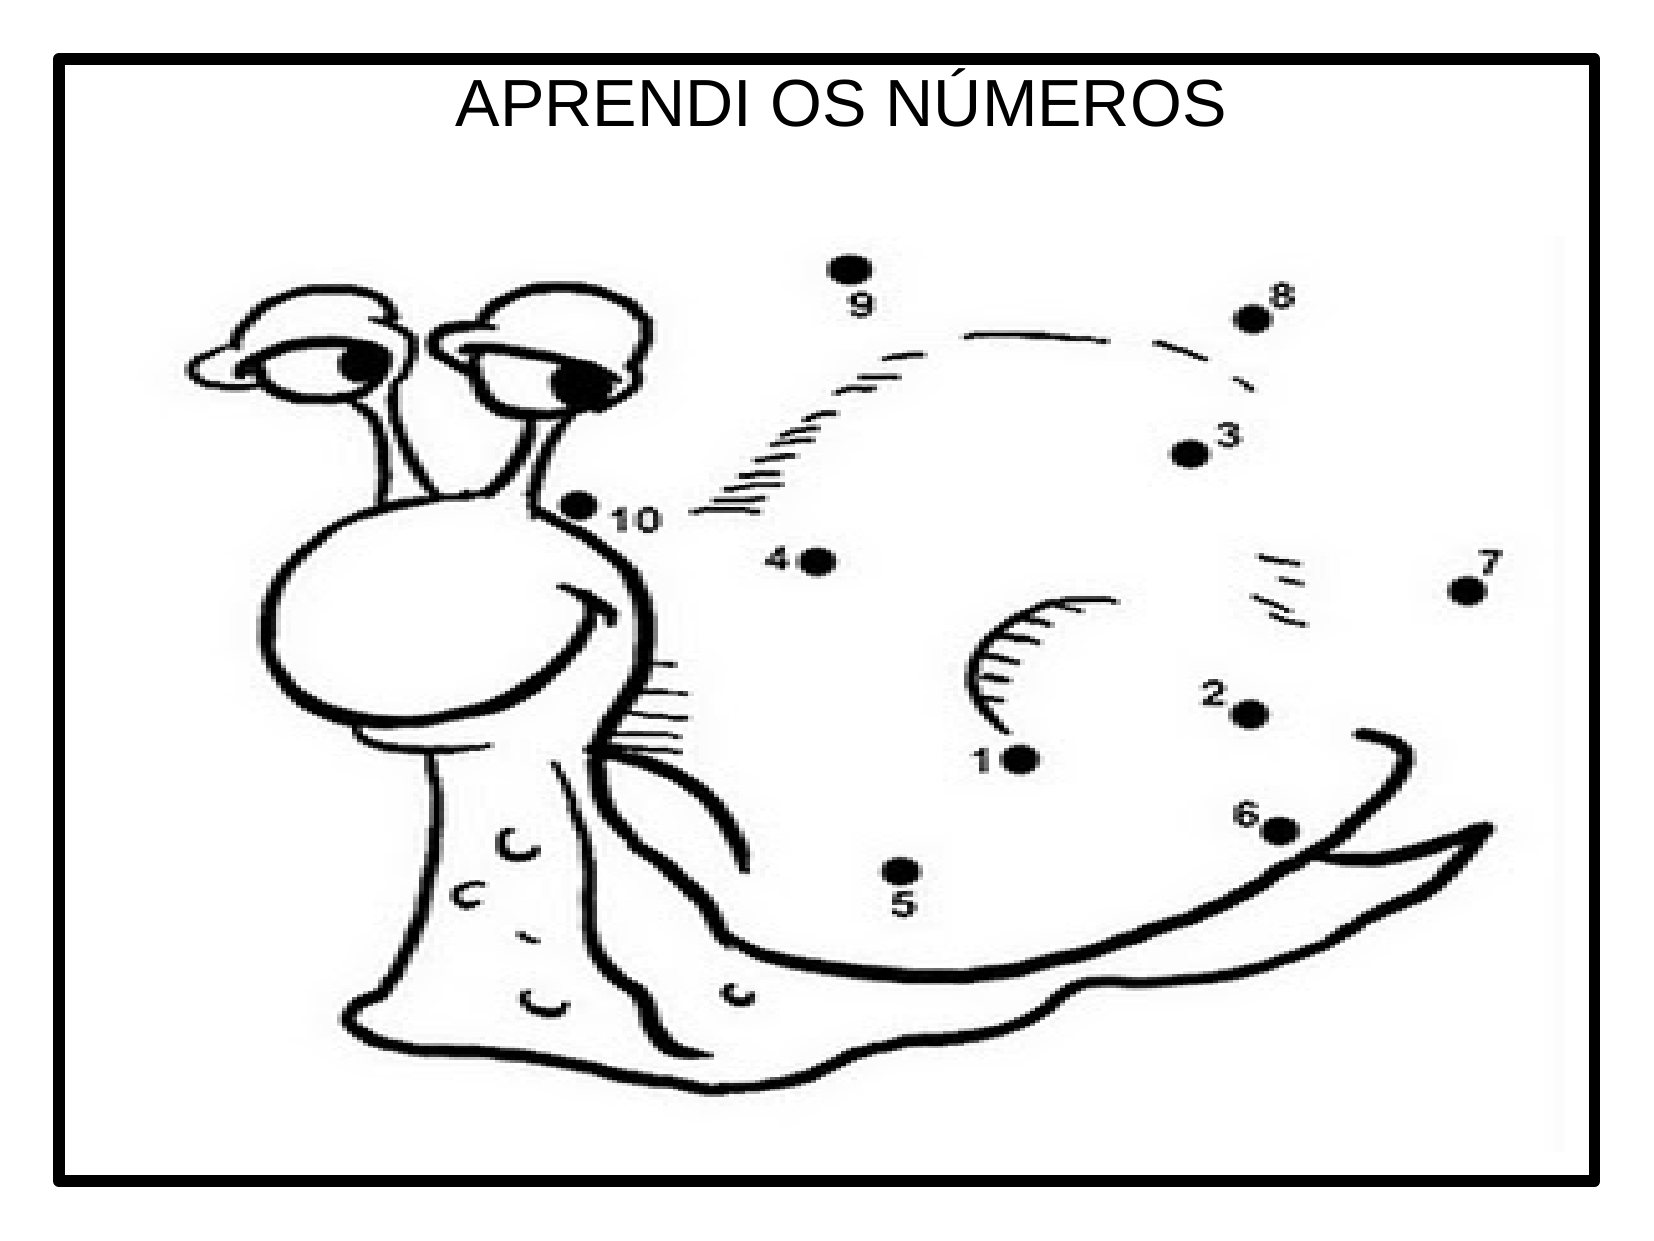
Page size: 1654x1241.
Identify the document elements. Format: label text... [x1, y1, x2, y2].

text_box APRENDI OS NÚMEROS [118, 59, 1565, 157]
picture [88, 236, 1565, 1152]
text_box [59, 59, 1595, 1182]
